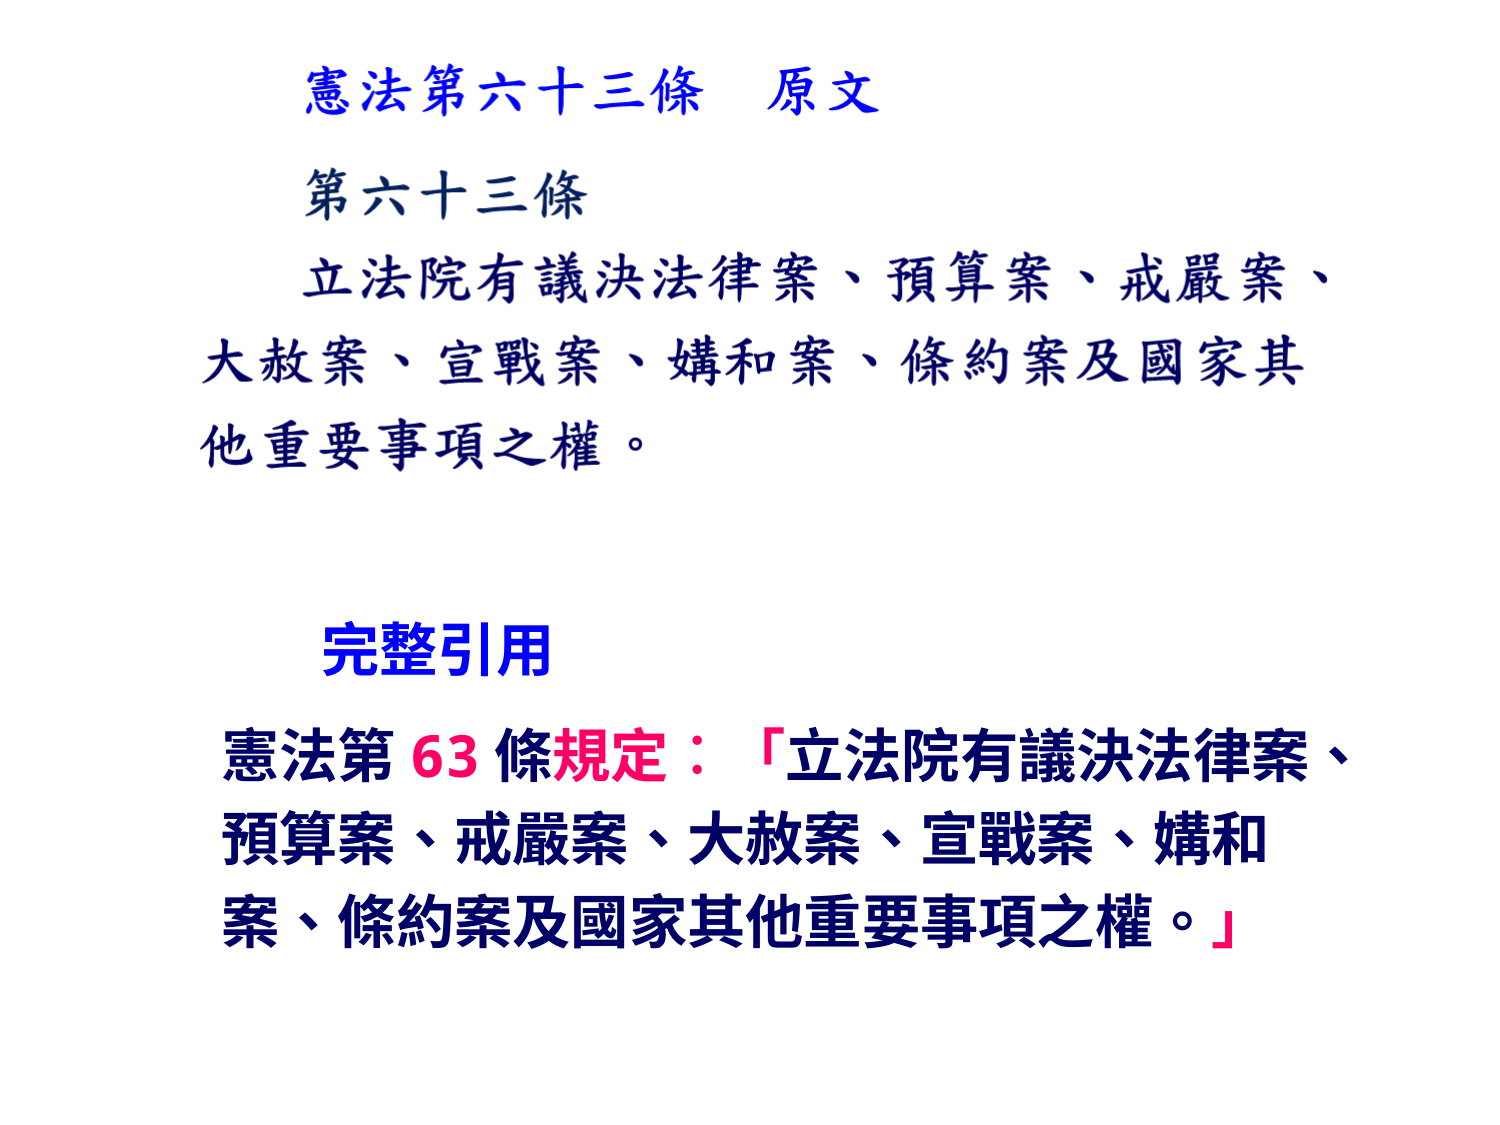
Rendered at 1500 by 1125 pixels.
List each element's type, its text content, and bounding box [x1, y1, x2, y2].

picture [162, 35, 1385, 1125]
text_box 完整引用 憲法第63條規定︰「立法院有議決法律案、預算案、戒嚴案、大赦案、宣戰案、媾和案、條約案及國家其他重要事項之權。」 [206, 598, 1400, 964]
